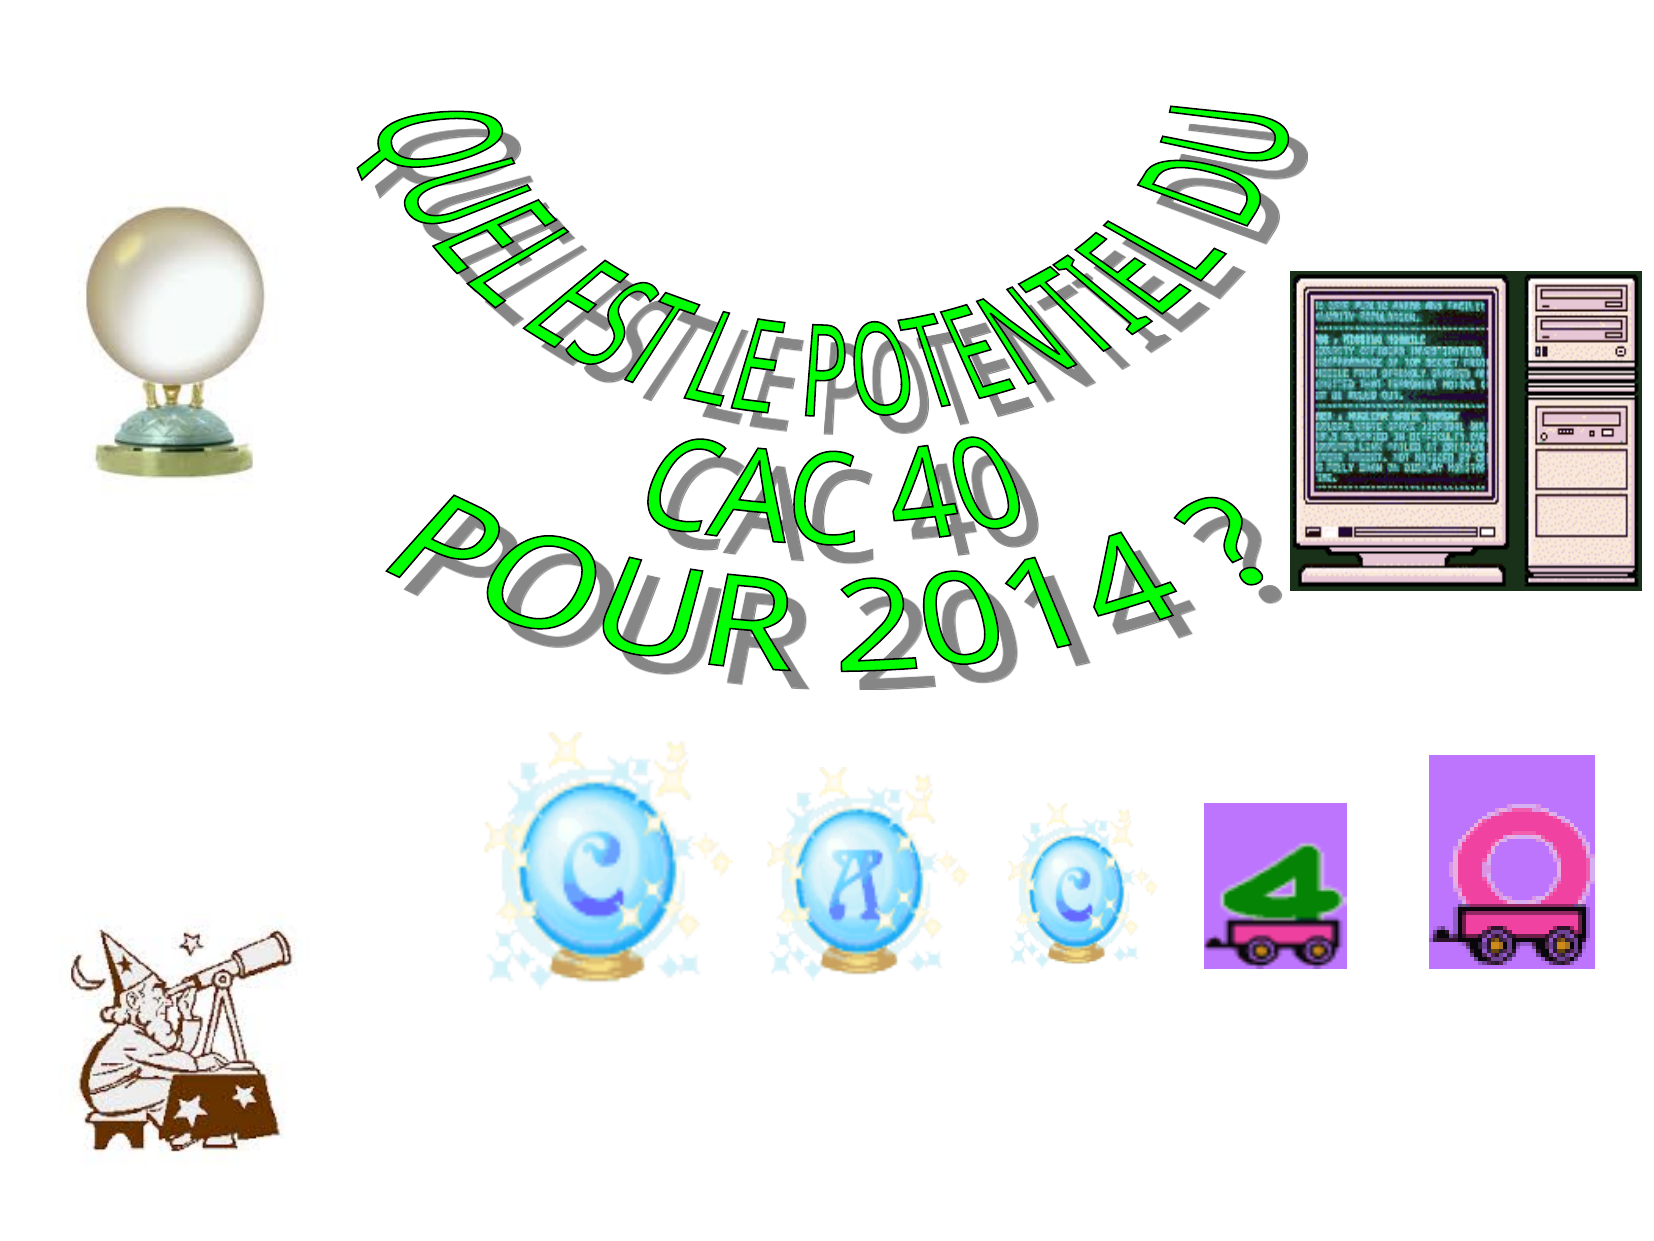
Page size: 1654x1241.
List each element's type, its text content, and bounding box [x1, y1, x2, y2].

text_box QUEL EST LE POTENTIEL DU CAC 40 POUR 2014 ? [1103, 221, 1226, 281]
picture [59, 913, 319, 1170]
text_box QUEL EST LE POTENTIEL DU CAC 40 POUR 2014 ? [1137, 160, 1261, 226]
text_box QUEL EST LE POTENTIEL DU CAC 40 POUR 2014 ? [709, 574, 791, 671]
text_box QUEL EST LE POTENTIEL DU CAC 40 POUR 2014 ? [684, 311, 730, 406]
text_box QUEL EST LE POTENTIEL DU CAC 40 POUR 2014 ? [523, 260, 629, 348]
text_box QUEL EST LE POTENTIEL DU CAC 40 POUR 2014 ? [953, 437, 1020, 529]
text_box QUEL EST LE POTENTIEL DU CAC 40 POUR 2014 ? [566, 282, 659, 365]
picture [2, 144, 355, 497]
text_box QUEL EST LE POTENTIEL DU CAC 40 POUR 2014 ? [923, 571, 999, 665]
picture [1008, 803, 1158, 969]
text_box QUEL EST LE POTENTIEL DU CAC 40 POUR 2014 ? [793, 451, 855, 545]
text_box QUEL EST LE POTENTIEL DU CAC 40 POUR 2014 ? [487, 535, 596, 629]
text_box QUEL EST LE POTENTIEL DU CAC 40 POUR 2014 ? [603, 557, 703, 656]
text_box QUEL EST LE POTENTIEL DU CAC 40 POUR 2014 ? [433, 199, 557, 274]
text_box QUEL EST LE POTENTIEL DU CAC 40 POUR 2014 ? [647, 439, 726, 532]
picture [1204, 803, 1347, 969]
text_box QUEL EST LE POTENTIEL DU CAC 40 POUR 2014 ? [805, 324, 845, 416]
text_box QUEL EST LE POTENTIEL DU CAC 40 POUR 2014 ? [854, 321, 910, 416]
text_box QUEL EST LE POTENTIEL DU CAC 40 POUR 2014 ? [404, 157, 531, 224]
picture [484, 732, 733, 990]
text_box QUEL EST LE POTENTIEL DU CAC 40 POUR 2014 ? [357, 111, 503, 180]
text_box QUEL EST LE POTENTIEL DU CAC 40 POUR 2014 ? [940, 304, 1015, 399]
text_box QUEL EST LE POTENTIEL DU CAC 40 POUR 2014 ? [1160, 106, 1289, 161]
text_box QUEL EST LE POTENTIEL DU CAC 40 POUR 2014 ? [1174, 497, 1243, 563]
text_box QUEL EST LE POTENTIEL DU CAC 40 POUR 2014 ? [1053, 255, 1152, 335]
text_box QUEL EST LE POTENTIEL DU CAC 40 POUR 2014 ? [705, 448, 785, 543]
text_box QUEL EST LE POTENTIEL DU CAC 40 POUR 2014 ? [467, 227, 569, 308]
text_box QUEL EST LE POTENTIEL DU CAC 40 POUR 2014 ? [386, 495, 500, 578]
text_box QUEL EST LE POTENTIEL DU CAC 40 POUR 2014 ? [1093, 532, 1177, 620]
text_box QUEL EST LE POTENTIEL DU CAC 40 POUR 2014 ? [841, 578, 917, 672]
text_box QUEL EST LE POTENTIEL DU CAC 40 POUR 2014 ? [893, 445, 958, 537]
text_box QUEL EST LE POTENTIEL DU CAC 40 POUR 2014 ? [1075, 232, 1191, 314]
text_box QUEL EST LE POTENTIEL DU CAC 40 POUR 2014 ? [731, 318, 785, 413]
picture [1429, 755, 1595, 969]
picture [767, 767, 969, 981]
text_box QUEL EST LE POTENTIEL DU CAC 40 POUR 2014 ? [1018, 266, 1111, 352]
picture [1290, 271, 1642, 591]
text_box QUEL EST LE POTENTIEL DU CAC 40 POUR 2014 ? [898, 313, 950, 407]
text_box QUEL EST LE POTENTIEL DU CAC 40 POUR 2014 ? [976, 287, 1077, 384]
text_box QUEL EST LE POTENTIEL DU CAC 40 POUR 2014 ? [1005, 557, 1071, 648]
text_box QUEL EST LE POTENTIEL DU CAC 40 POUR 2014 ? [624, 292, 700, 383]
